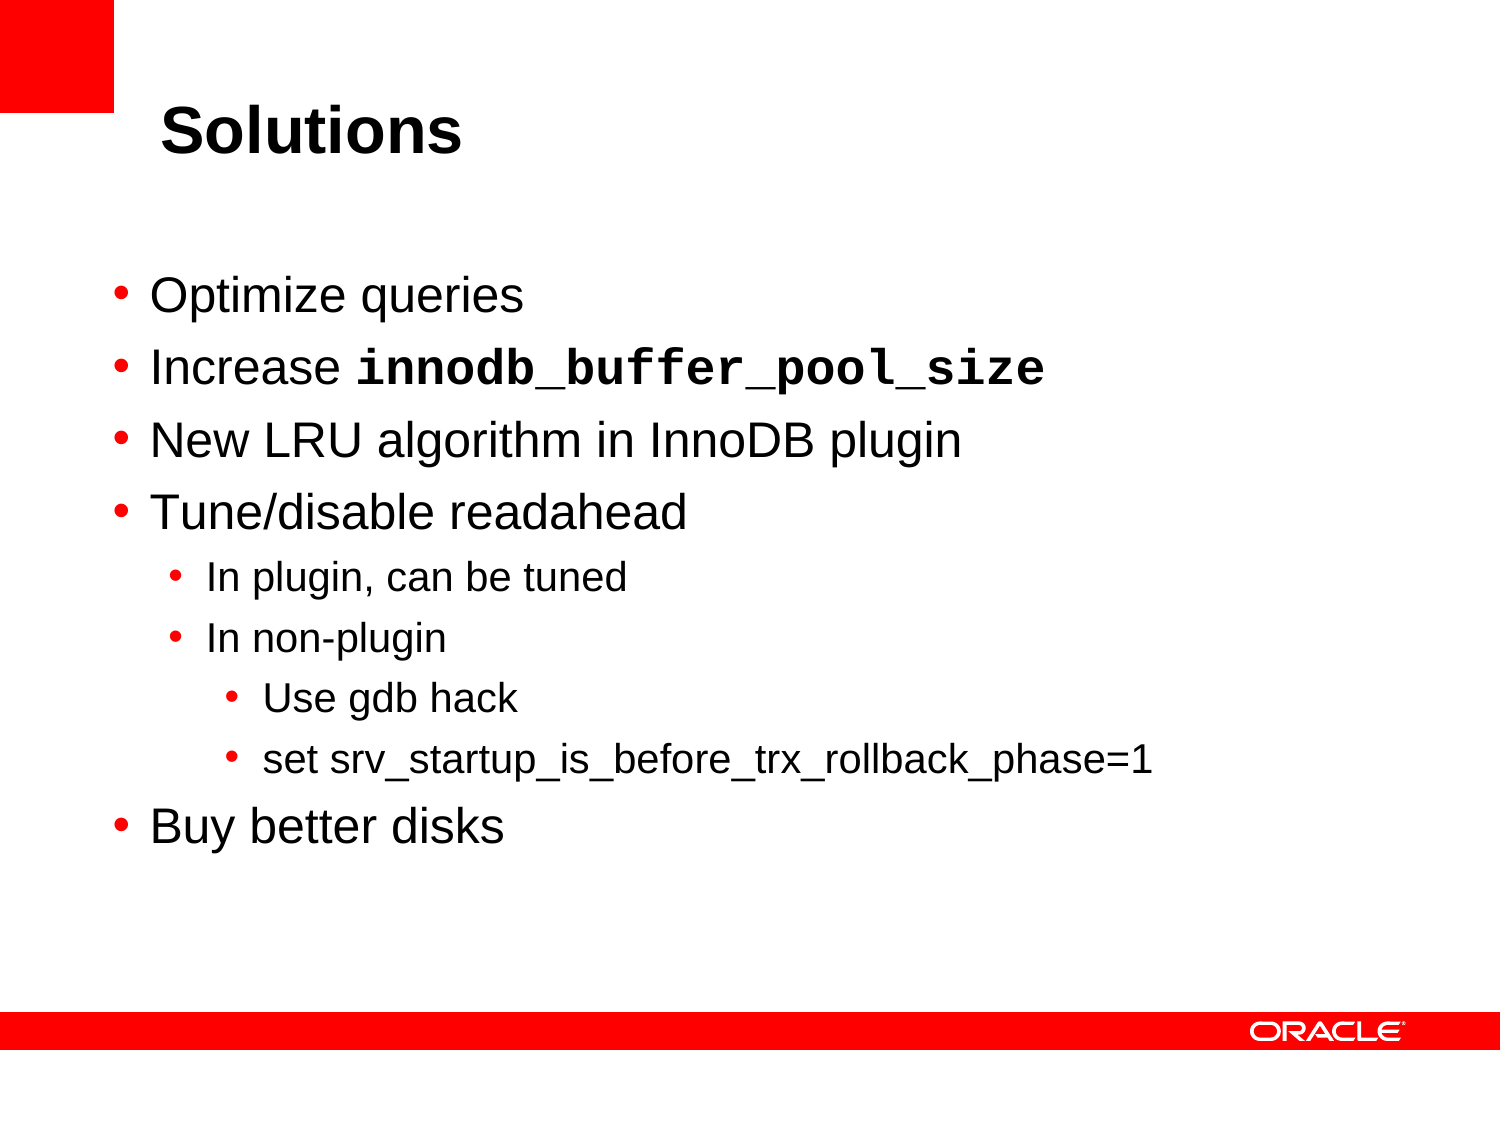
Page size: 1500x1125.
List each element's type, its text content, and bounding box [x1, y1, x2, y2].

picture [0, 1012, 1500, 1050]
list Optimize queries Increase innodb_buffer_pool_size New LRU algorithm in InnoDB plugin Tune/disable readahead In plugin, can be tuned In non-plugin Use gdb hack set srv_startup_is_before_trx_rollback_phase=1 Buy better disks [112, 262, 1349, 975]
picture [0, 0, 114, 113]
title Solutions [145, 49, 1390, 205]
